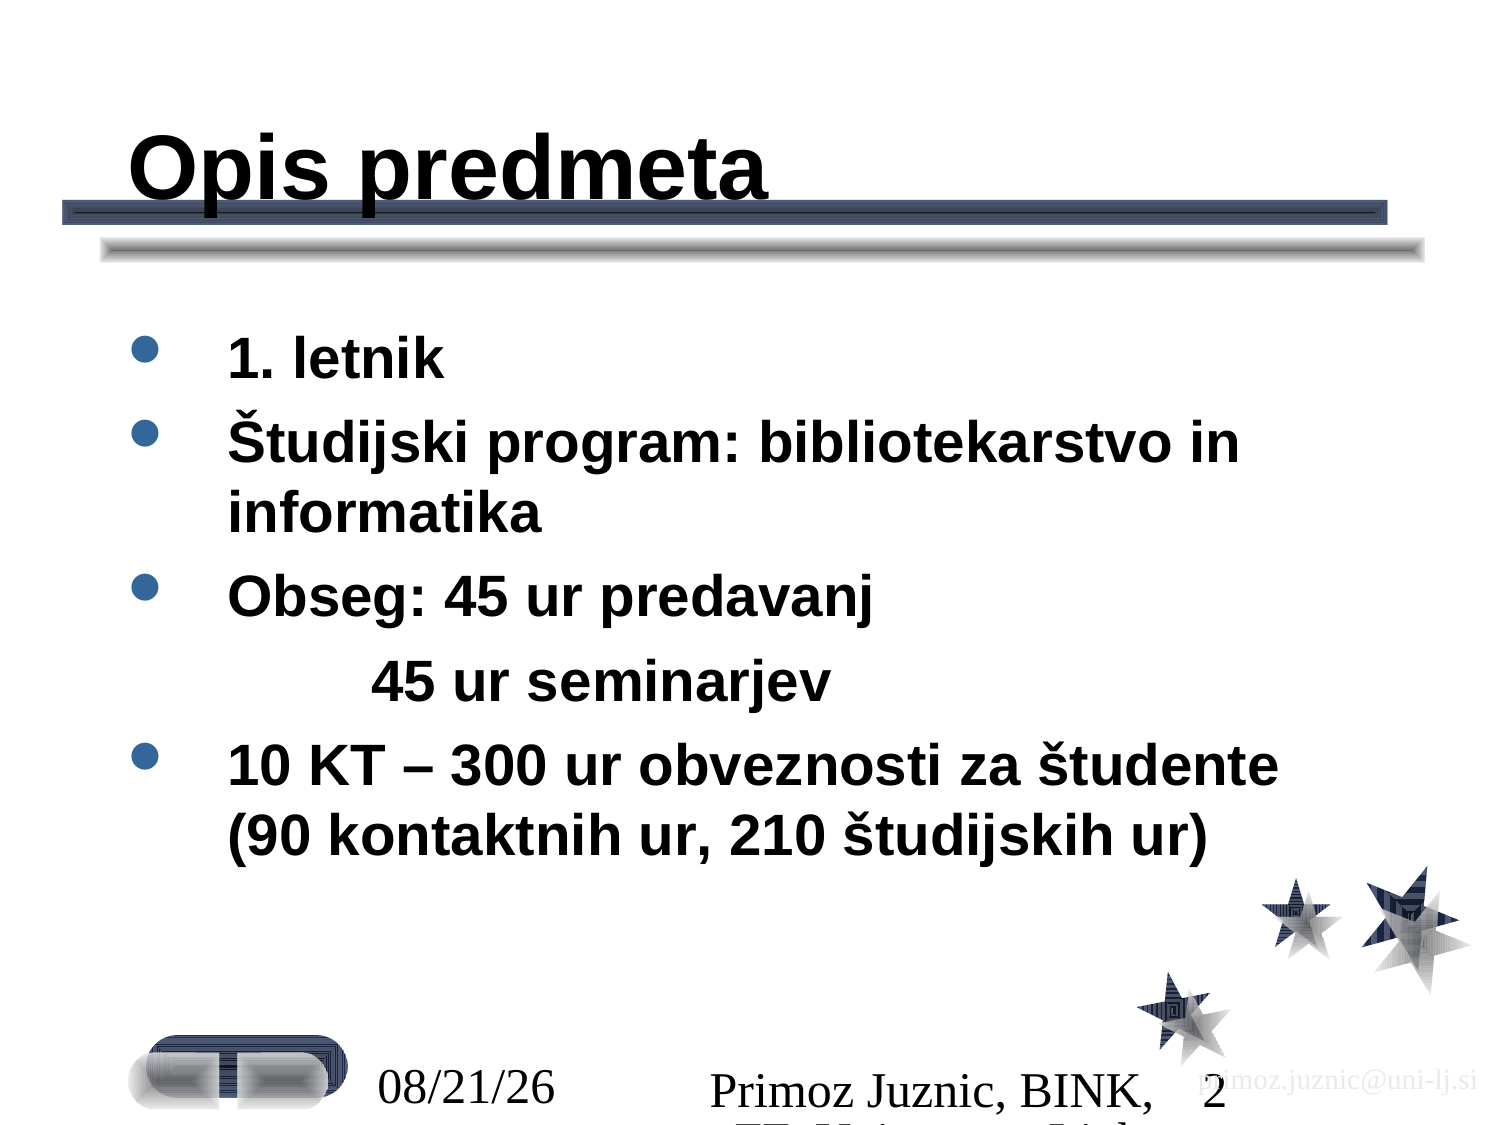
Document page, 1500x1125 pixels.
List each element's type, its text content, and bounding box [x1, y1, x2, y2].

list 1. letnik Študijski program: bibliotekarstvo in informatika Obseg: 45 ur predavanj 45 ur seminarjev 10 KT – 300 ur obveznosti za študente (90 kontaktnih ur, 210 študijskih ur) [112, 312, 1388, 988]
title Opis predmeta [112, 37, 1388, 225]
